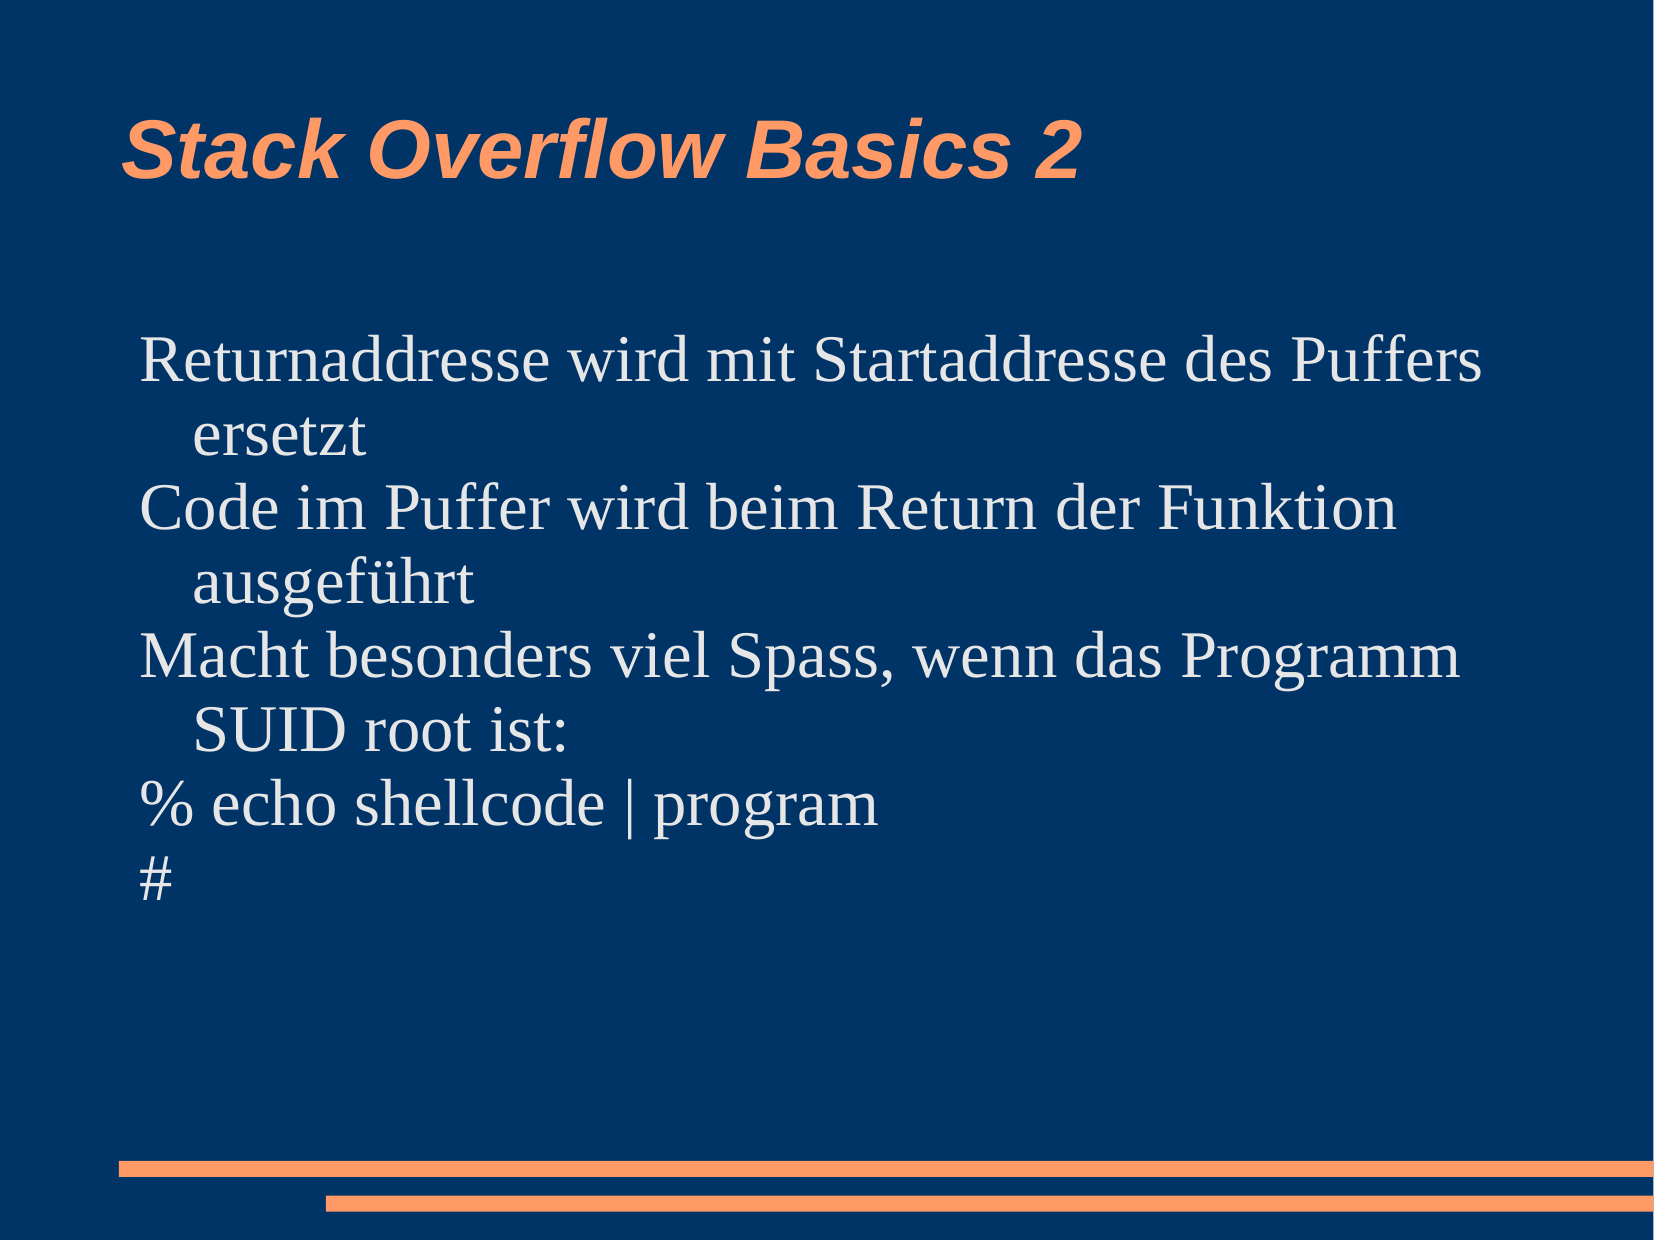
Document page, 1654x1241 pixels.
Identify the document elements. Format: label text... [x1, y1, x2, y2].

list Returnaddresse wird mit Startaddresse des Puffers ersetzt Code im Puffer wird beim Return der Funktion ausgeführt Macht besonders viel Spass, wenn das Programm SUID root ist: % echo shellcode | program # [121, 322, 1561, 1118]
title Stack Overflow Basics 2 [121, 53, 1534, 247]
